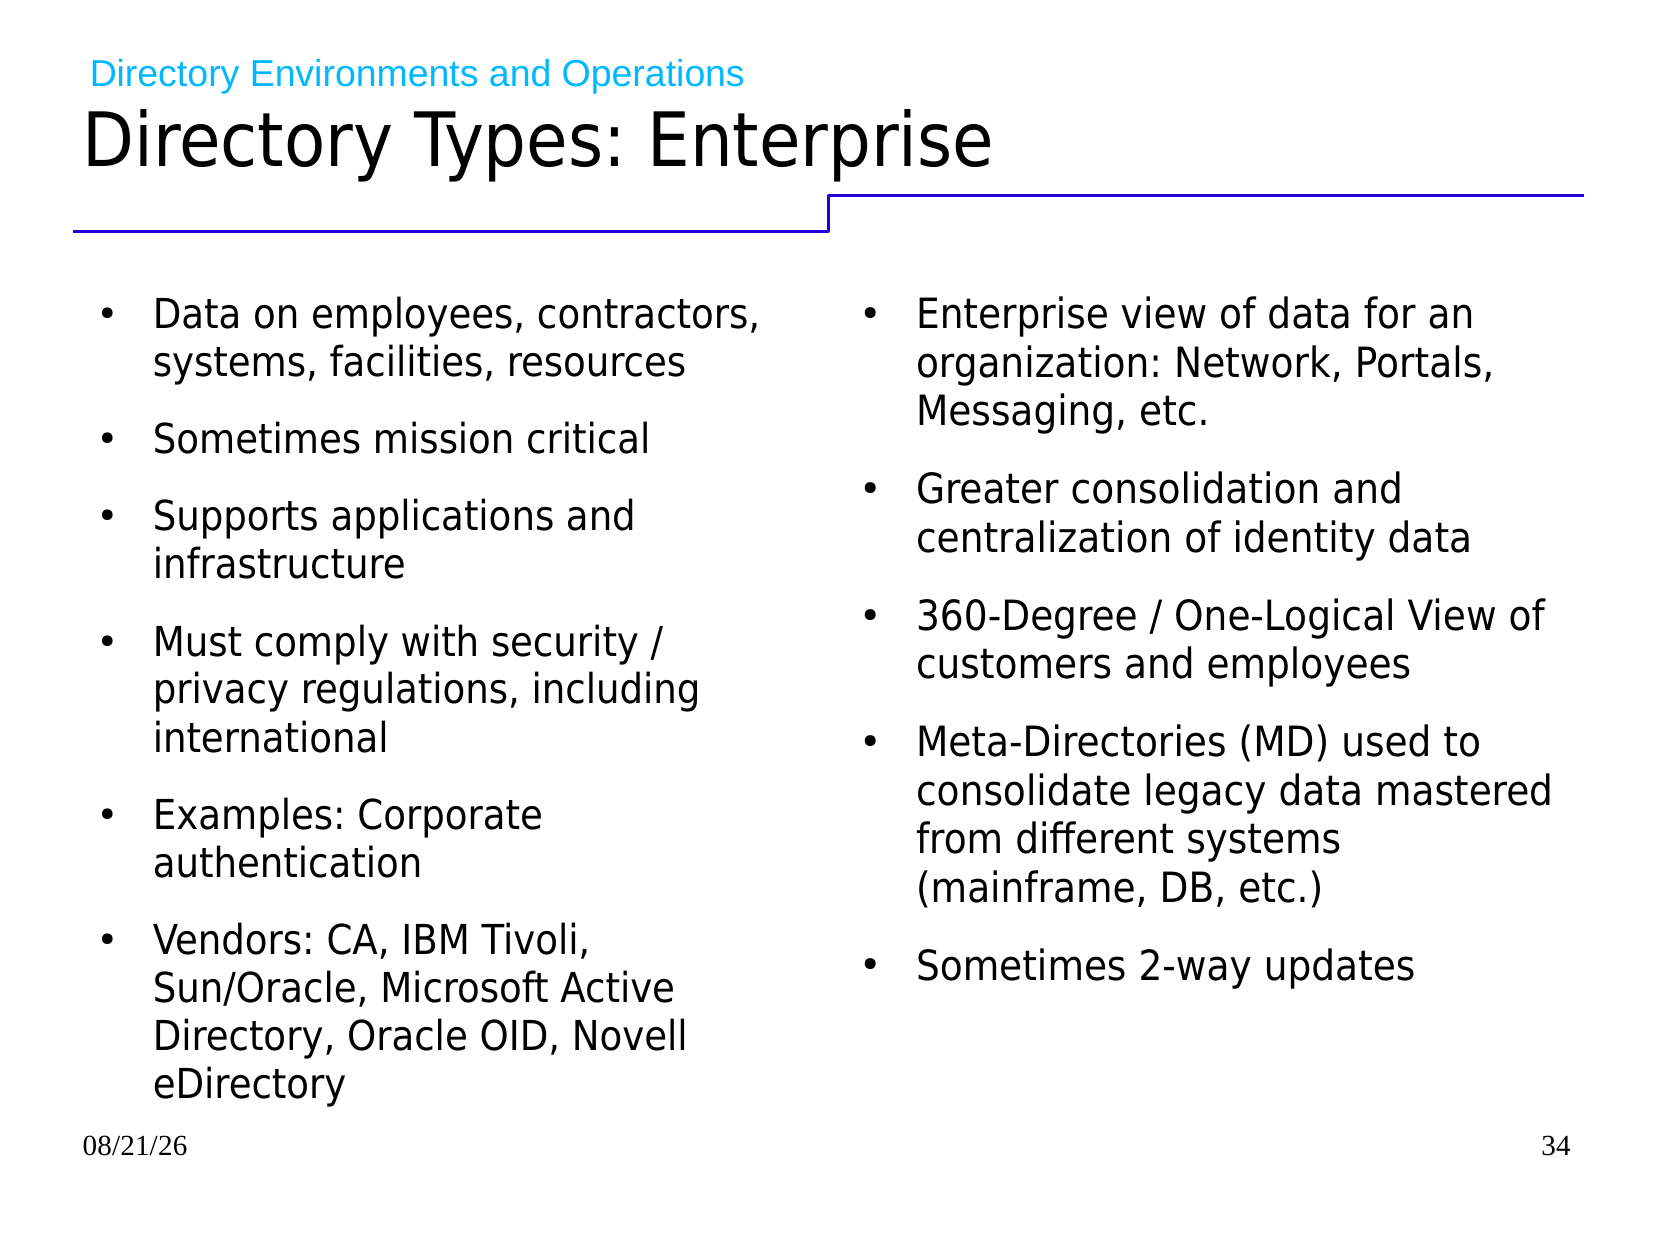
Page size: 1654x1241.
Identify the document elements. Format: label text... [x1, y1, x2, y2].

title Directory Types: Enterprise [82, 49, 1571, 232]
text_box Directory Environments and Operations [75, 45, 781, 103]
list Data on employees, contractors, systems, facilities, resources Sometimes mission critical Supports applications and infrastructure Must comply with security / privacy regulations, including international Examples: Corporate authentication Vendors: CA, IBM Tivoli, Sun/Oracle, Microsoft Active Directory, Oracle OID, Novell eDirectory [82, 290, 811, 1109]
list Enterprise view of data for an organization: Network, Portals, Messaging, etc. Greater consolidation and centralization of identity data 360-Degree / One-Logical View of customers and employees Meta-Directories (MD) used to consolidate legacy data mastered from different systems (mainframe, DB, etc.) Sometimes 2-way updates [845, 290, 1572, 1109]
